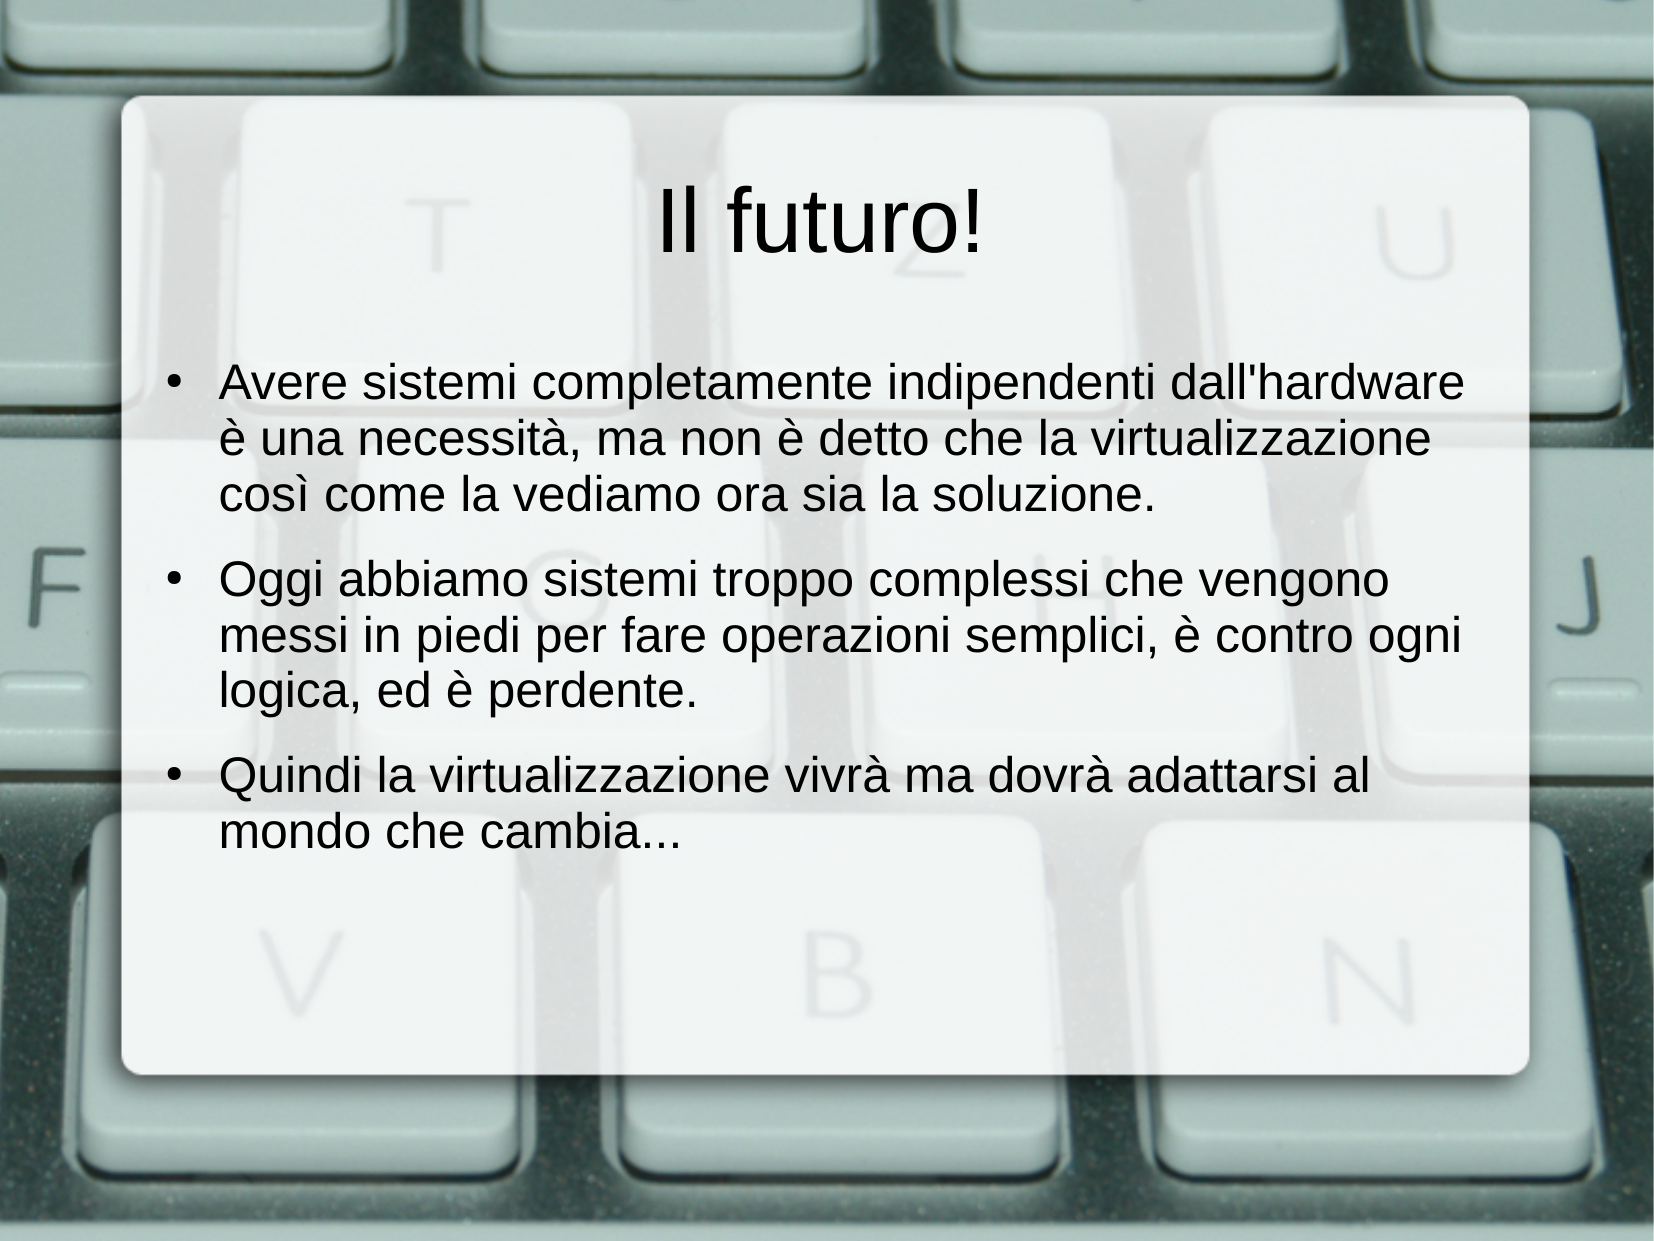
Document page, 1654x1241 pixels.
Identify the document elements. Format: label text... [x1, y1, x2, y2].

title Il futuro! [135, 117, 1506, 325]
list Avere sistemi completamente indipendenti dall'hardware è una necessità, ma non è detto che la virtualizzazione così come la vediamo ora sia la soluzione. Oggi abbiamo sistemi troppo complessi che vengono messi in piedi per fare operazioni semplici, è contro ogni logica, ed è perdente. Quindi la virtualizzazione vivrà ma dovrà adattarsi al mondo che cambia... [147, 354, 1506, 1074]
picture [0, 0, 1654, 1241]
